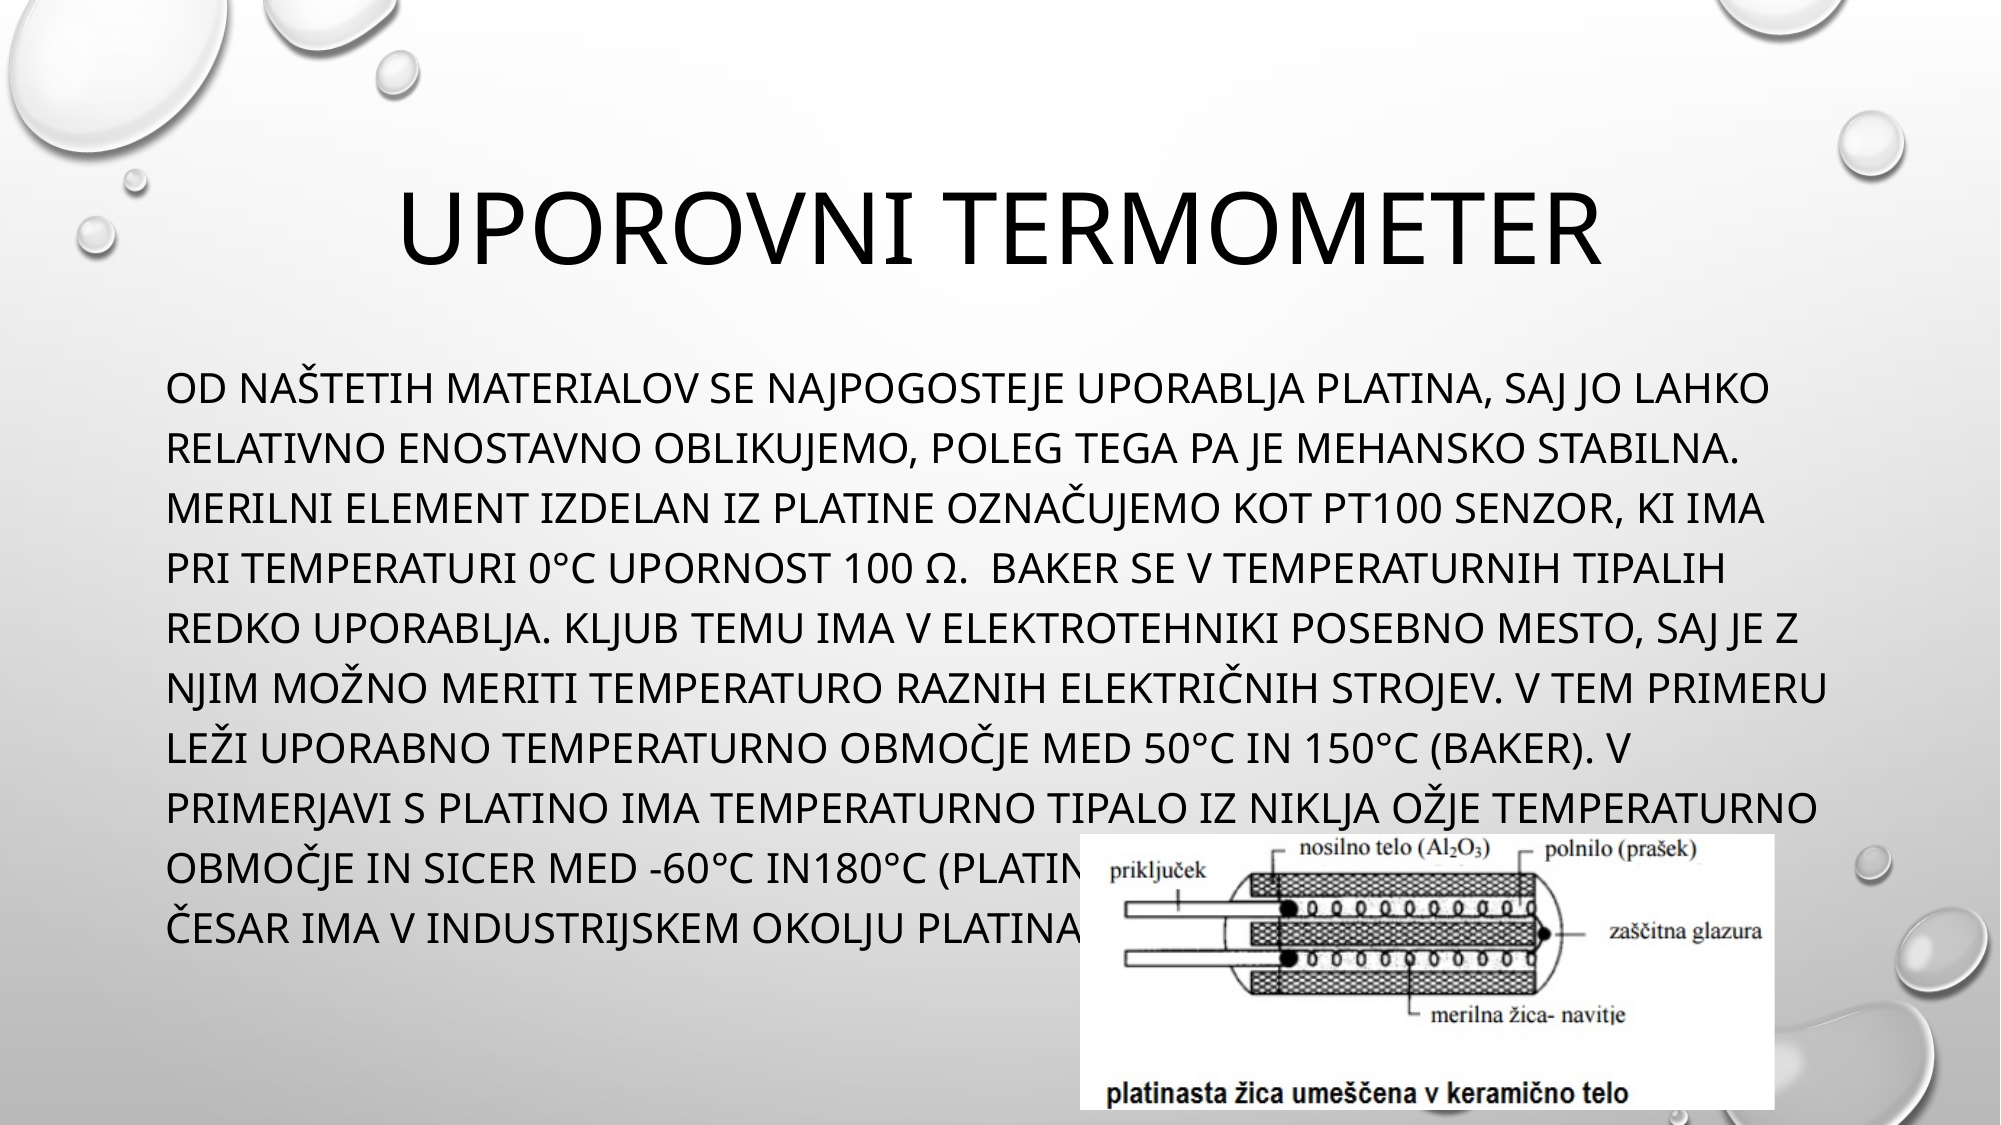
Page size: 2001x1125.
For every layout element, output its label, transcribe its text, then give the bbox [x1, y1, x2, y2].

list Od naštetih materialov se najpogosteje uporablja platina, saj jo lahko relativno enostavno oblikujemo, poleg tega pa je mehansko stabilna. Merilni element izdelan iz platine označujemo kot Pt100 senzor, ki ima pri temperaturi 0°C upornost 100 Ω. Baker se v temperaturnih tipalih redko uporablja. Kljub temu ima v elektrotehniki posebno mesto, saj je z njim možno meriti temperaturo raznih električnih strojev. V tem primeru leži uporabno temperaturno območje med 50°C in 150°C (baker). V primerjavi s platino ima temperaturno tipalo iz niklja ožje temperaturno območje in sicer med -60°C in180°C (platina: med -200°C in 500°C), zaradi česar ima v industrijskem okolju platina večji pomen. [150, 344, 1850, 1078]
title Uporovni termometer [150, 101, 1850, 344]
picture [0, 0, 2000, 1125]
